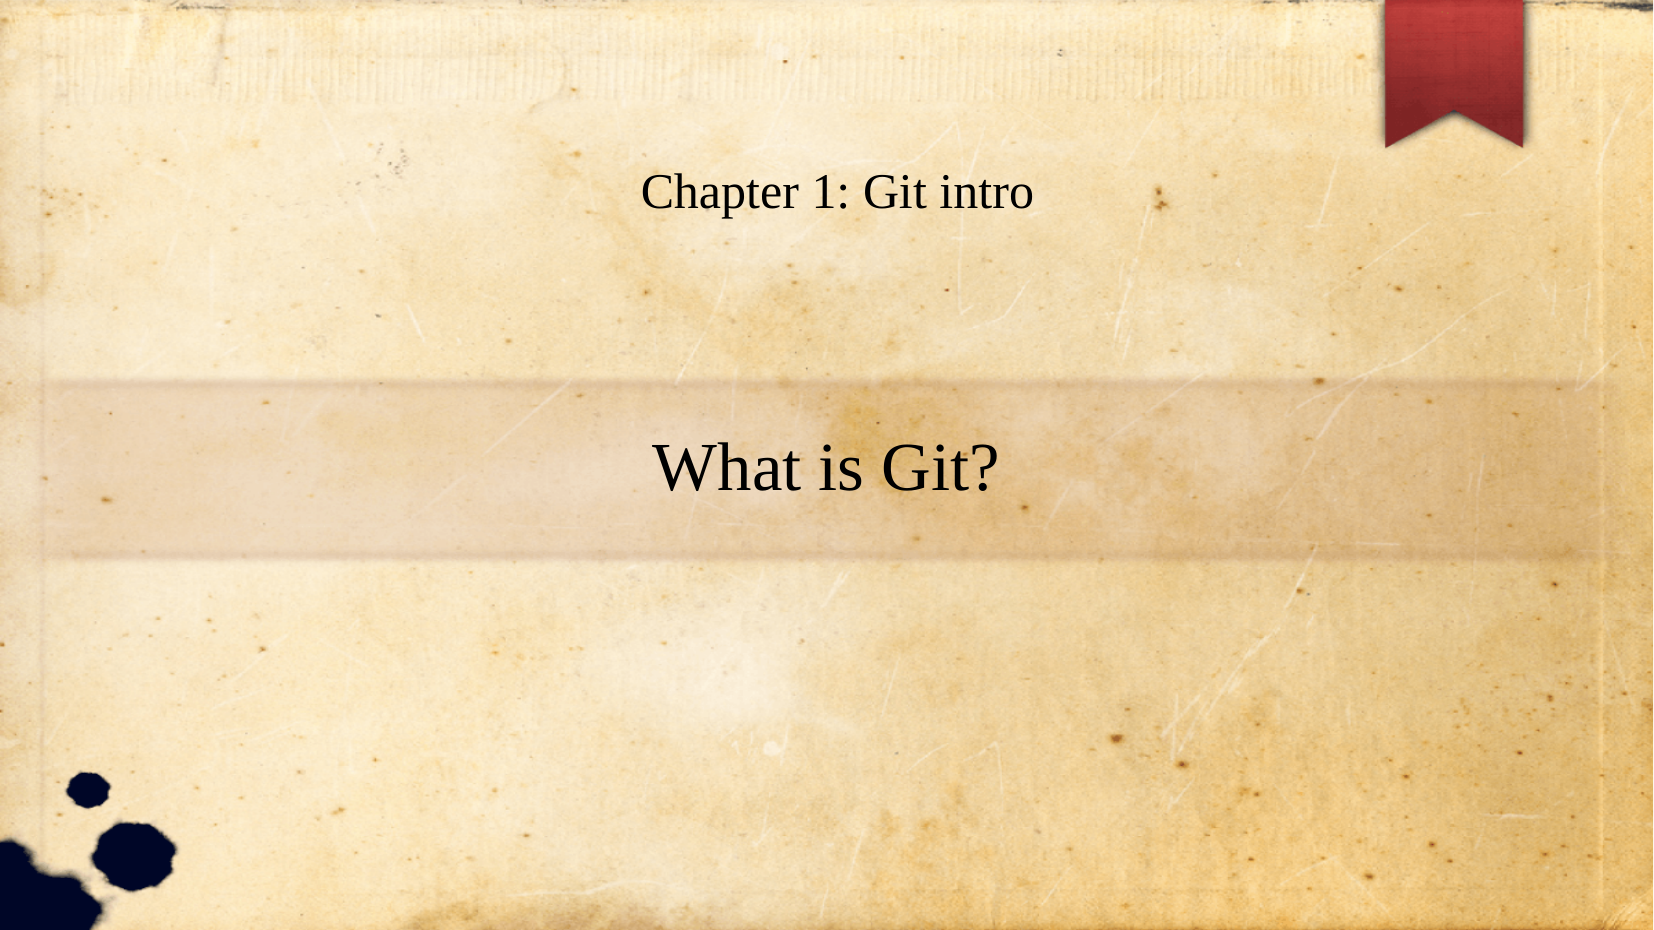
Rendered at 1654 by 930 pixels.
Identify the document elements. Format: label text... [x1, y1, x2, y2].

title What is Git? [82, 389, 1571, 545]
list Chapter 1: Git intro [74, 164, 1530, 300]
picture [0, 0, 1654, 930]
